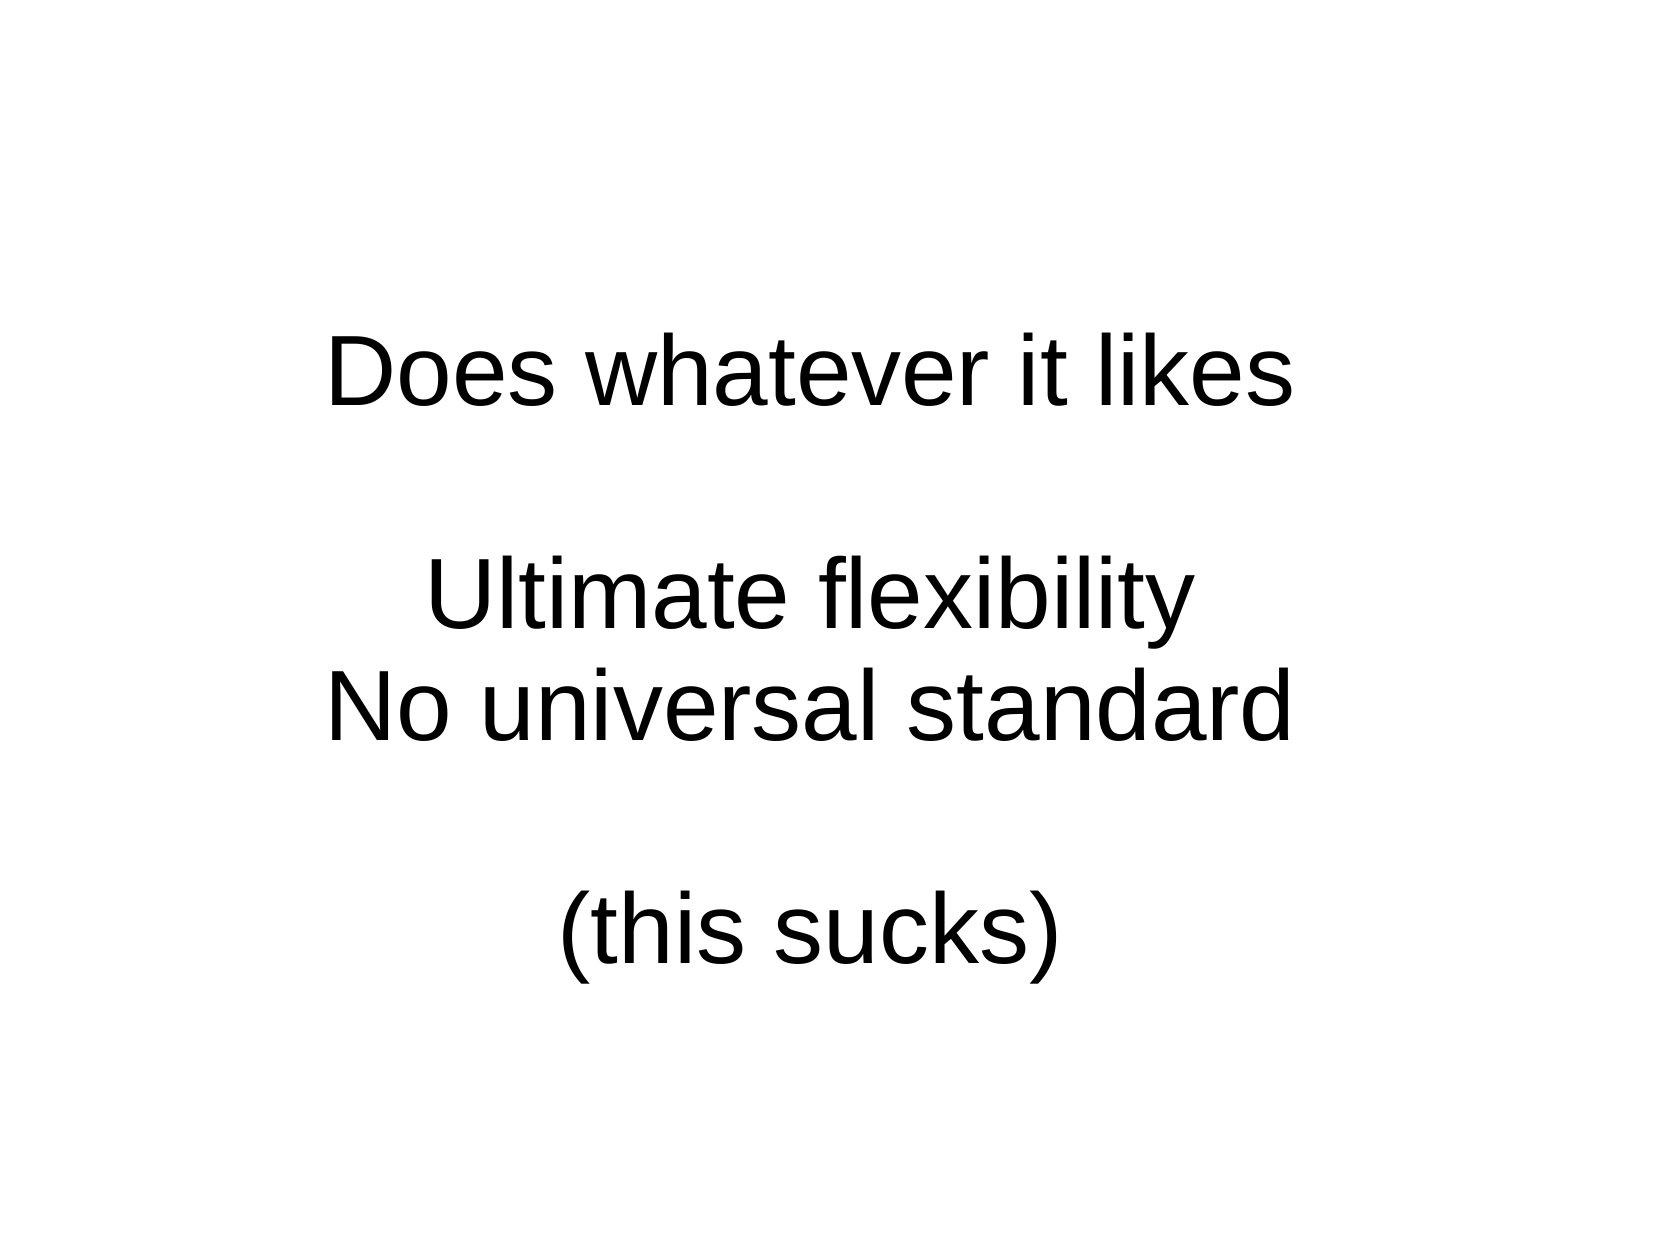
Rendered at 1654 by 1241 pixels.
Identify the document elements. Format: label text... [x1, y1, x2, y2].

text_box Does whatever it likes Ultimate flexibility No universal standard (this sucks) [82, 290, 1538, 1010]
